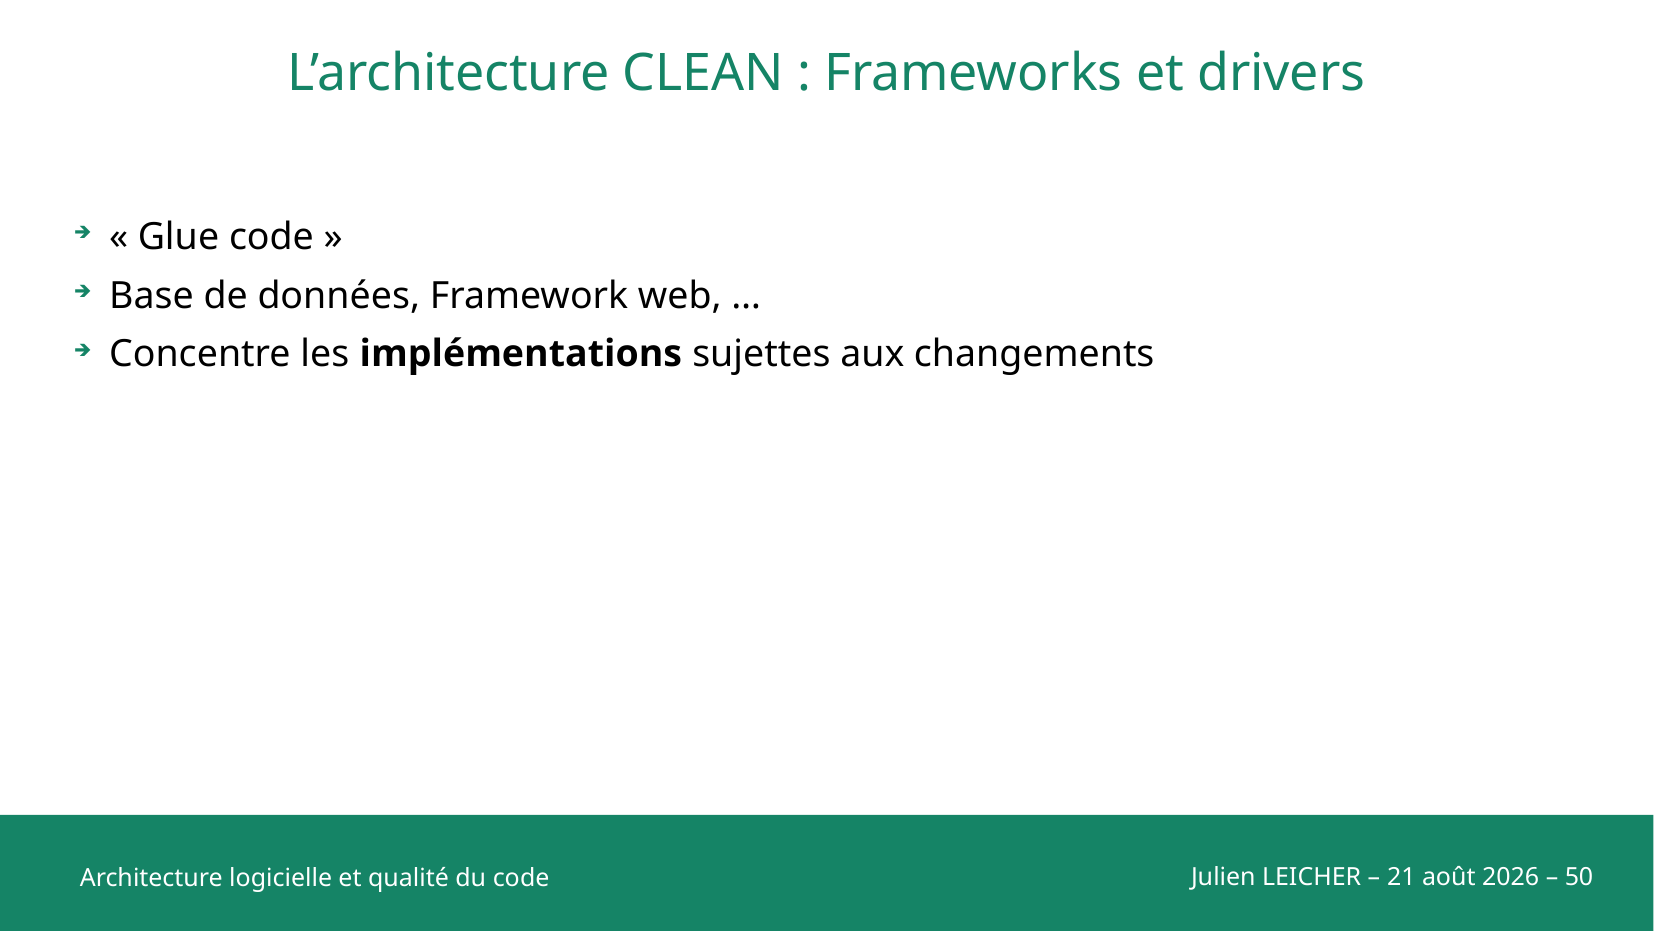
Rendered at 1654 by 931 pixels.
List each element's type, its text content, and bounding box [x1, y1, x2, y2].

text_box « Glue code » Base de données, Framework web, … Concentre les implémentations sujettes aux changements [59, 194, 1595, 678]
text_box Julien LEICHER – 22 mars 2022 – <numéro> [0, 814, 1654, 931]
text_box L’architecture CLEAN : Frameworks et drivers [0, 27, 1654, 113]
text_box Architecture logicielle et qualité du code [64, 852, 798, 898]
